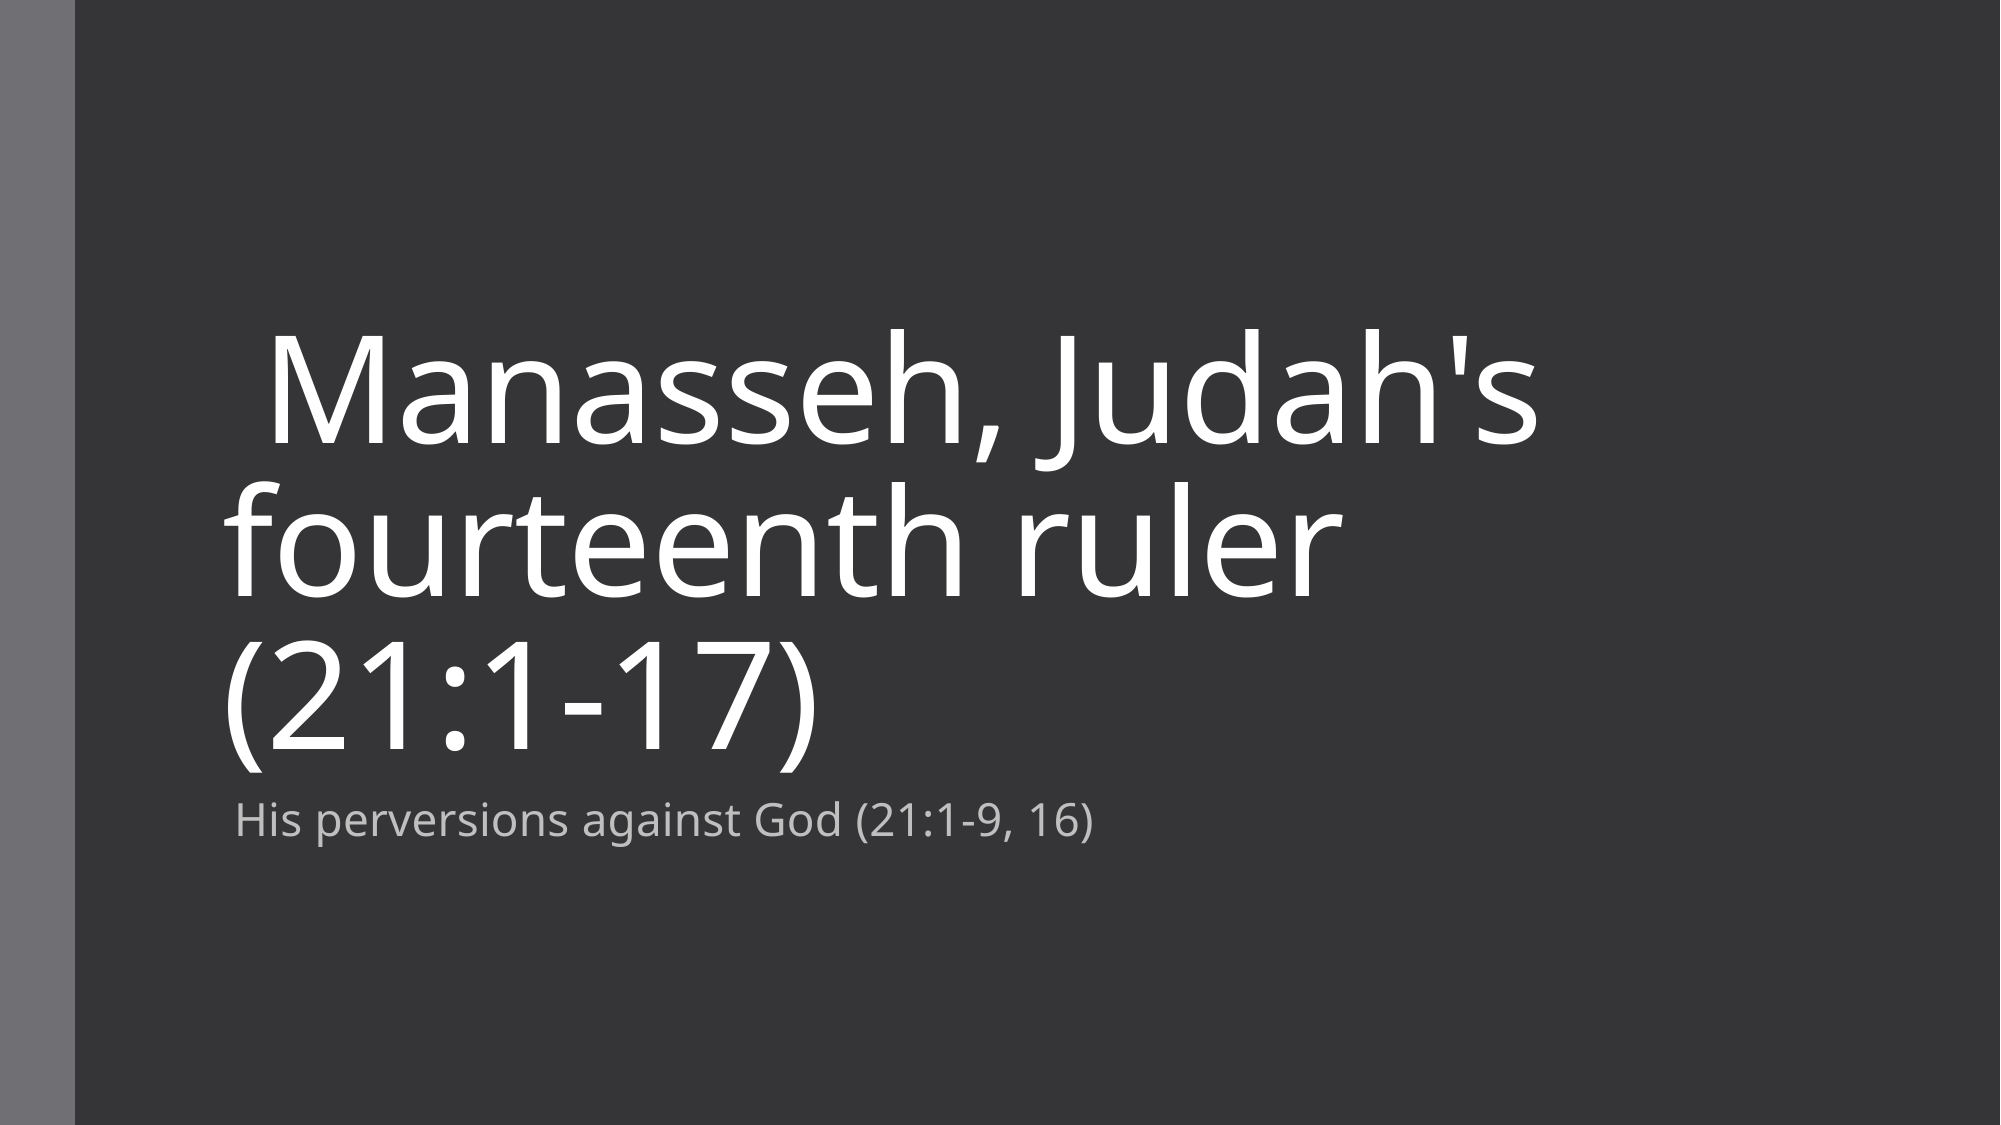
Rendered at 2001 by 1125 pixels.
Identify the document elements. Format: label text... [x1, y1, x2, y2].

subtitle His perversions against God (21:1-9, 16) [206, 787, 1752, 1066]
title Manasseh, Judah's fourteenth ruler (21:1-17) [206, 124, 1752, 787]
